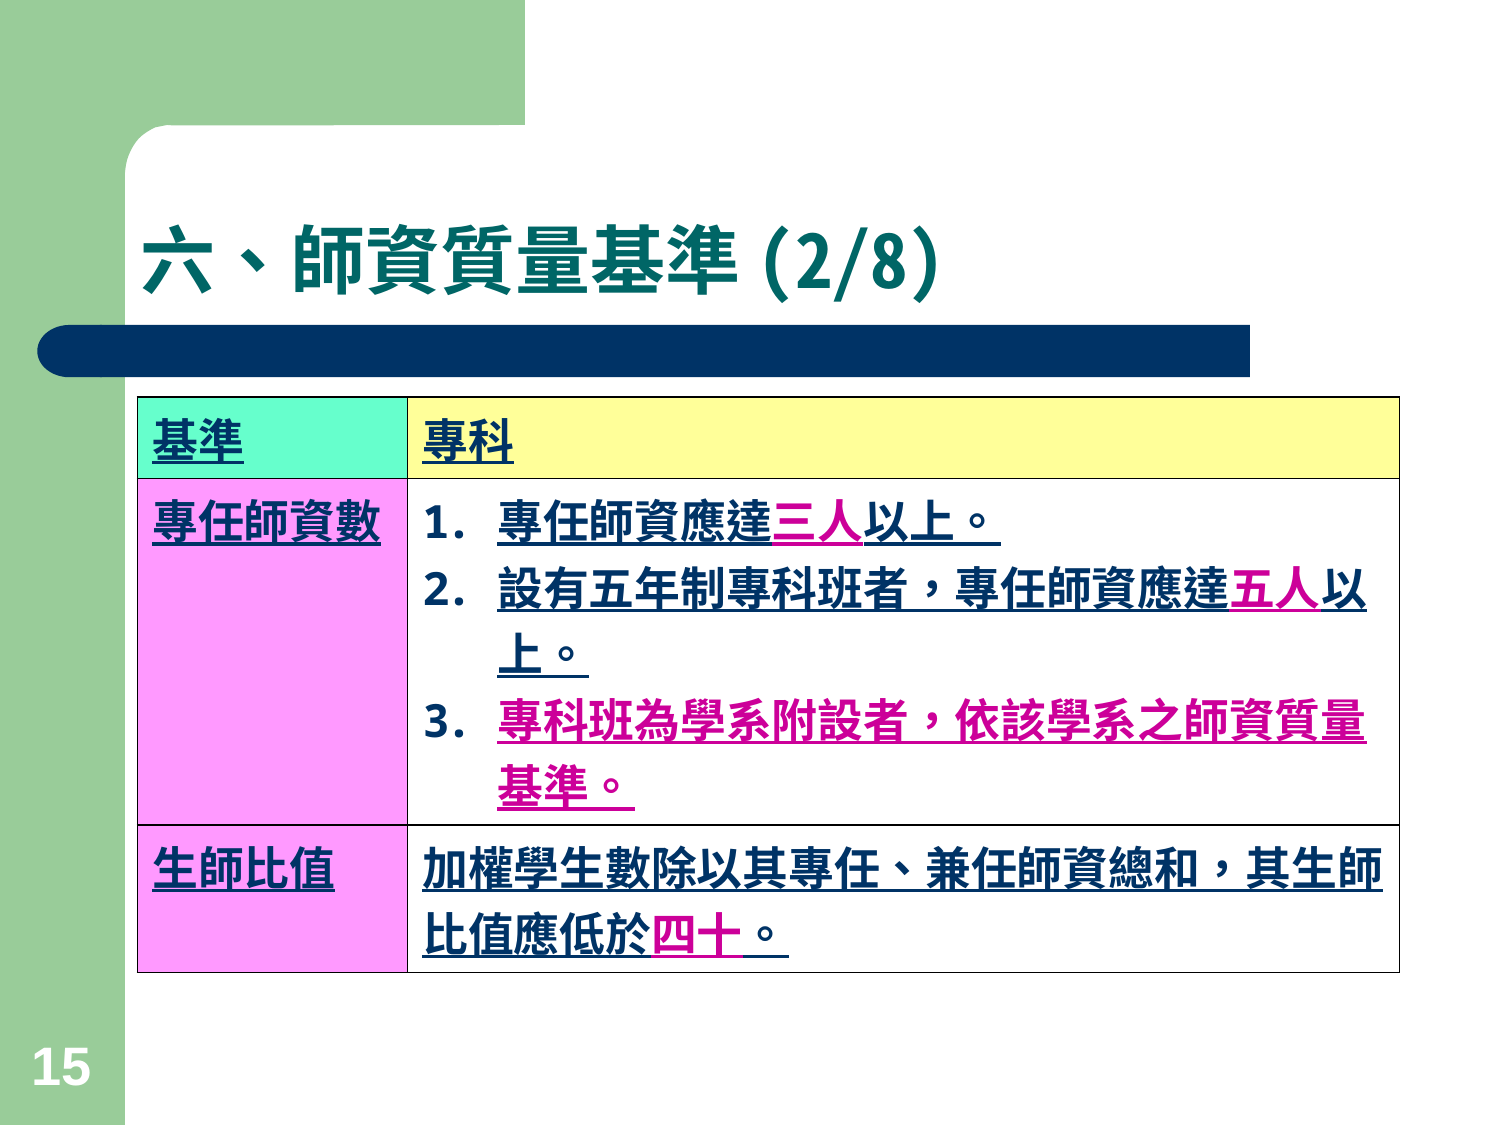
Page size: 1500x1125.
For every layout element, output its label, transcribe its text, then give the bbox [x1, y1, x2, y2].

table_header 專科 [408, 398, 1399, 478]
table_cell 生師比值 [138, 826, 407, 972]
table_cell 專任師資應達三人以上。 設有五年制專科班者，專任師資應達五人以上。 專科班為學系附設者，依該學系之師資質量基準。 [408, 479, 1399, 824]
table_cell 加權學生數除以其專任、兼任師資總和，其生師比值應低於四十。 [408, 826, 1399, 972]
slide_number <編號> [13, 1023, 111, 1105]
table_header 基準 [138, 398, 407, 478]
table_cell 專任師資數 [138, 479, 407, 824]
title 六、師資質量基準(2/8) [125, 125, 1425, 313]
